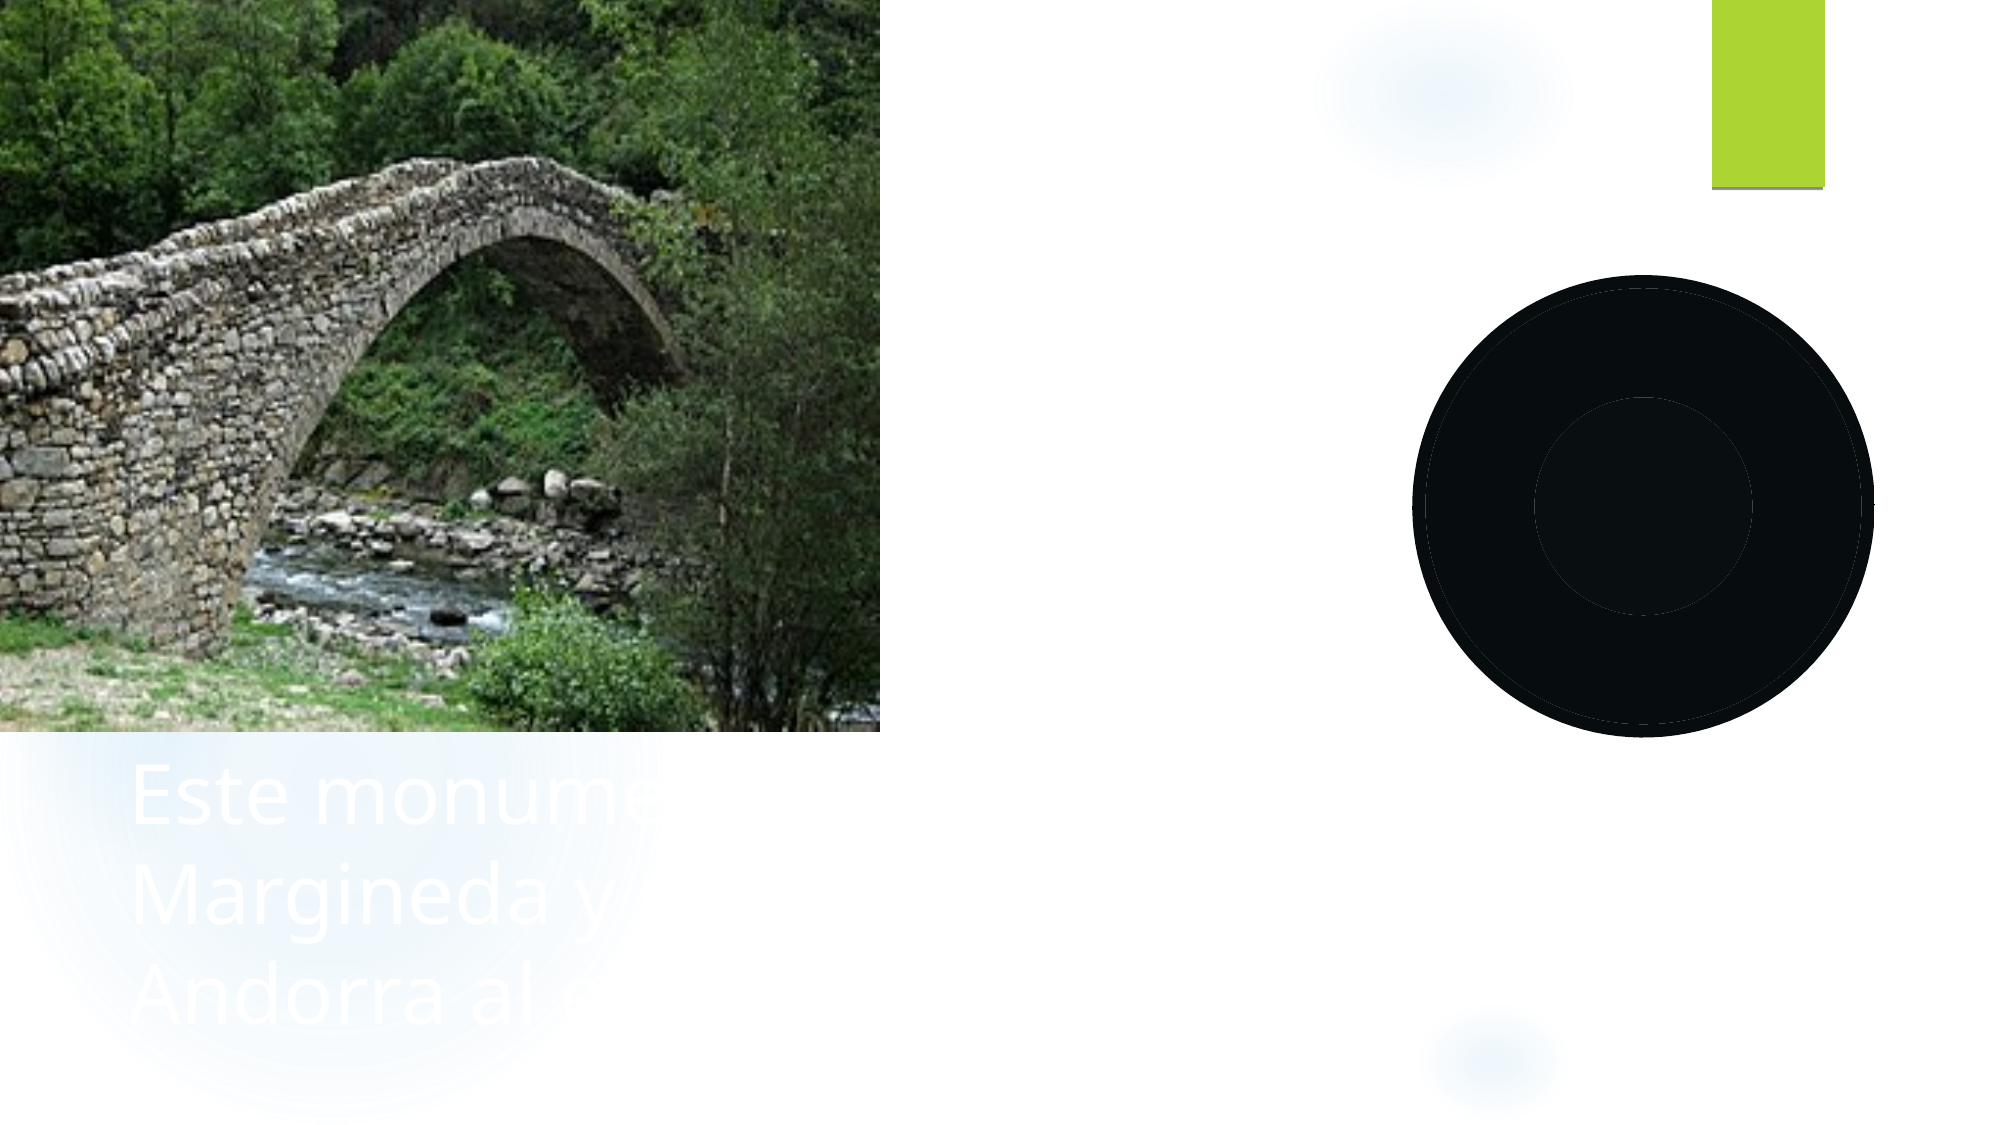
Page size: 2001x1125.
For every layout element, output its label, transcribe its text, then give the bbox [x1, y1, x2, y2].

picture [0, 0, 880, 732]
list Este monumento se llama Pont de la Margineda y servia per cruzar de Andorra al exterior [113, 673, 1767, 1109]
